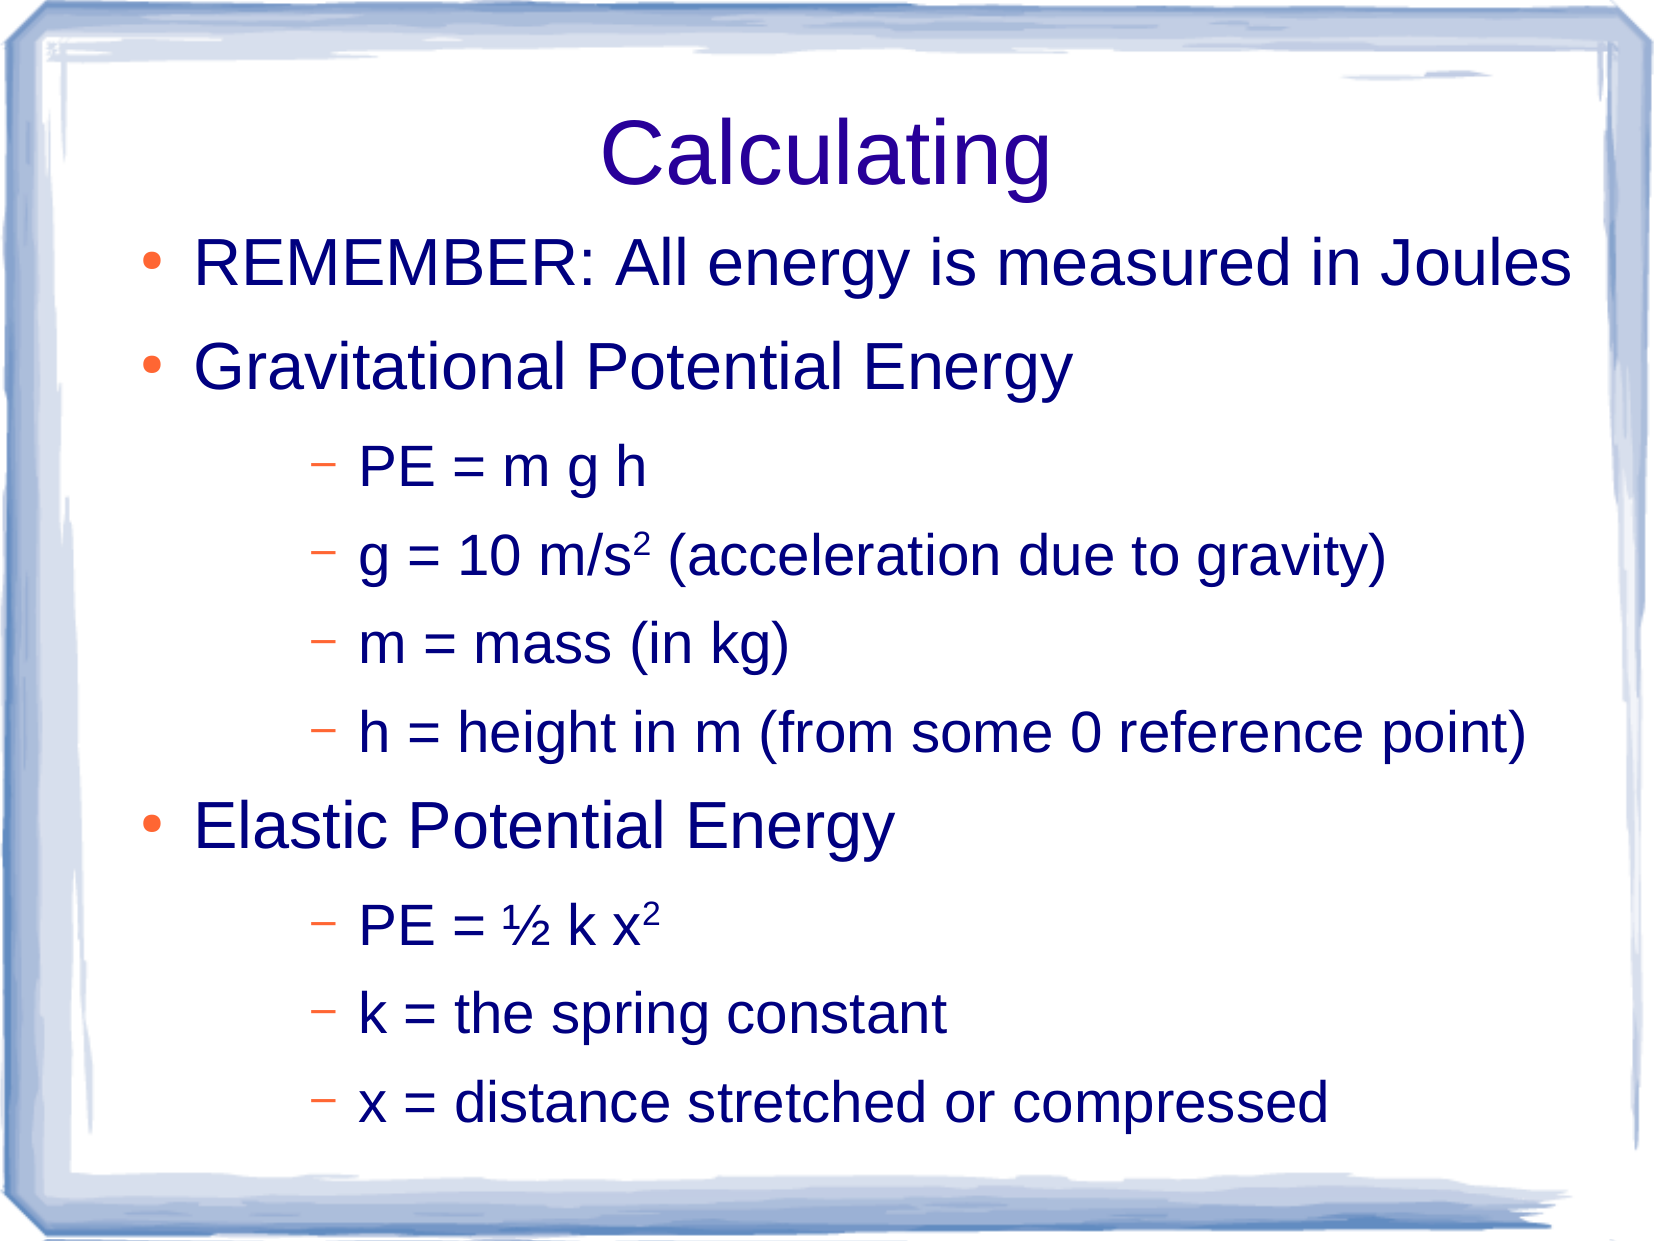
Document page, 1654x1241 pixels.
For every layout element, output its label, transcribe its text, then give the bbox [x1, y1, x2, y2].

list REMEMBER: All energy is measured in Joules Gravitational Potential Energy PE = m g h g = 10 m/s2 (acceleration due to gravity) m = mass (in kg) h = height in m (from some 0 reference point) Elastic Potential Energy PE = ½ k x2 k = the spring constant x = distance stretched or compressed [122, 225, 1576, 1163]
picture [0, 0, 1654, 1241]
title Calculating [82, 56, 1571, 250]
